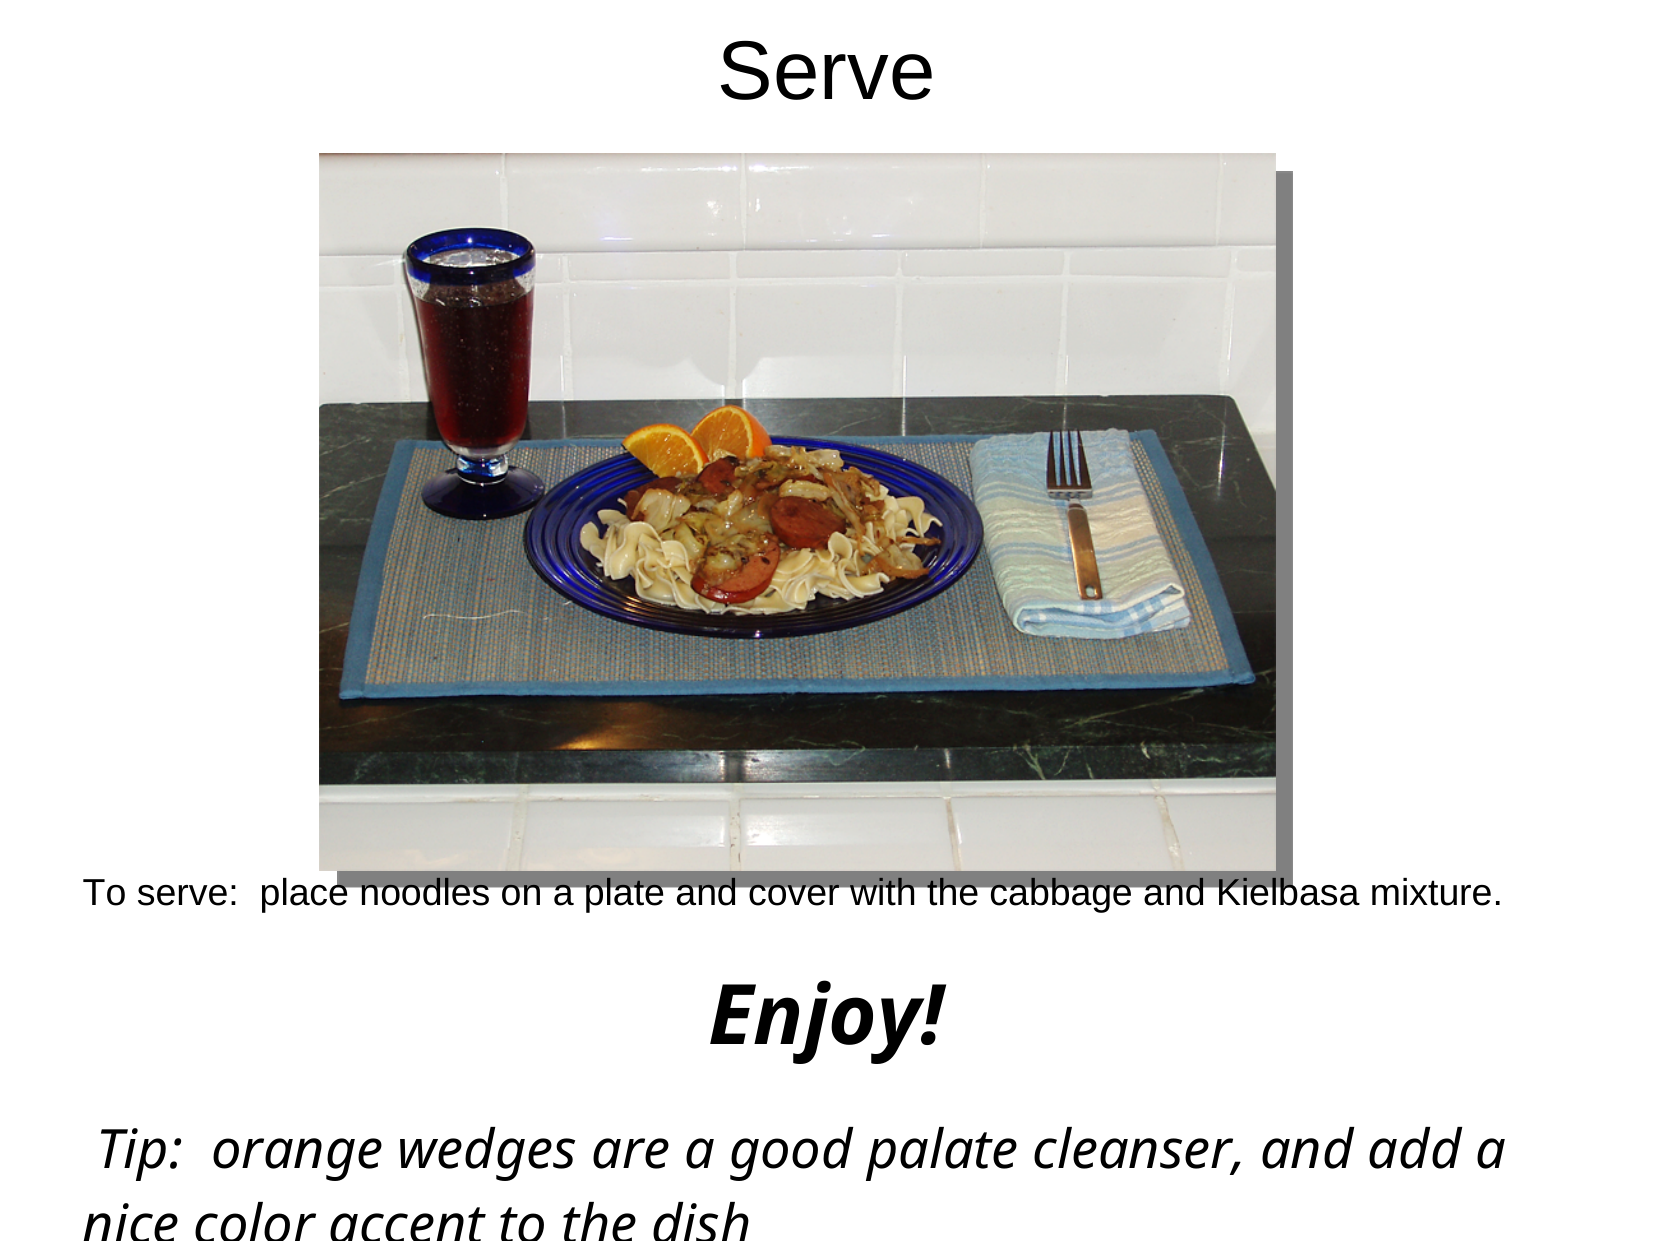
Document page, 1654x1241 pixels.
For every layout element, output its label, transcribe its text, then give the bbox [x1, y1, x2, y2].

subtitle To serve: place noodles on a plate and cover with the cabbage and Kielbasa mixture. Enjoy! Tip: orange wedges are a good palate cleanser, and add a nice color accent to the dish [82, 922, 1571, 1241]
title Serve [82, 24, 1571, 118]
picture [319, 153, 1276, 871]
